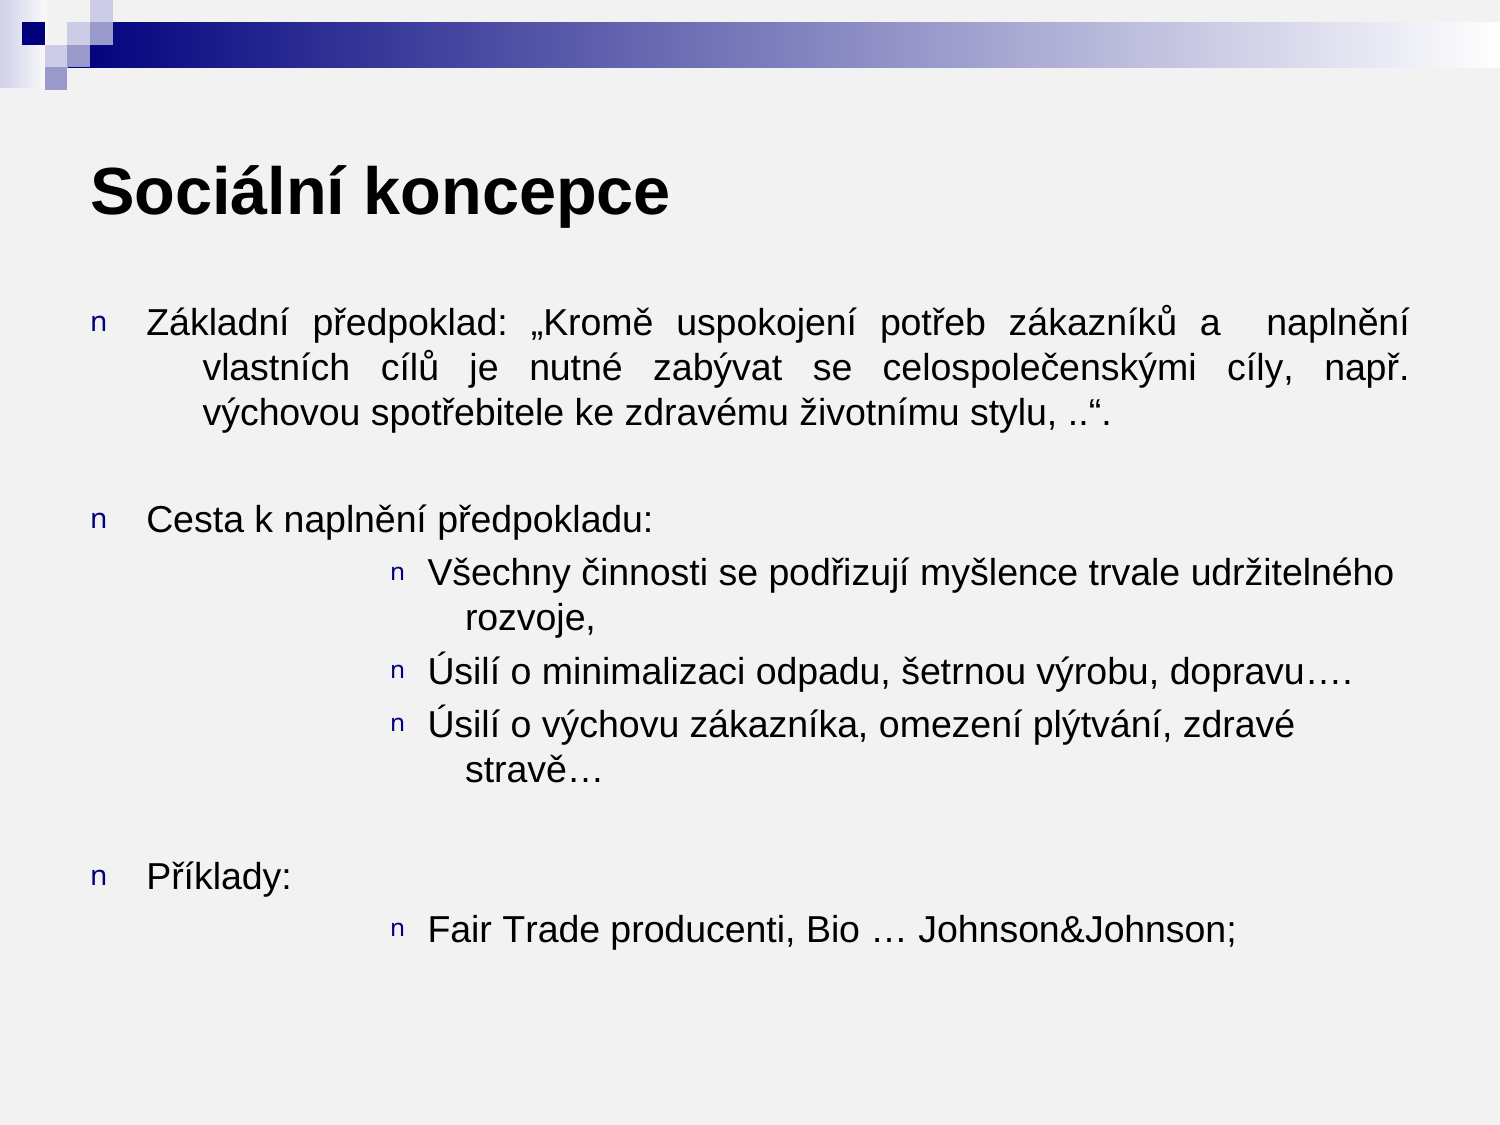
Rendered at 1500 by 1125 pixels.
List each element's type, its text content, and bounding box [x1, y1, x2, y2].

title Sociální koncepce [75, 75, 1426, 290]
list Základní předpoklad: „Kromě uspokojení potřeb zákazníků a naplnění vlastních cílů je nutné zabývat se celospolečenskými cíly, např. výchovou spotřebitele ke zdravému životnímu stylu, ..“. Cesta k naplnění předpokladu: Všechny činnosti se podřizují myšlence trvale udržitelného rozvoje, Úsilí o minimalizaci odpadu, šetrnou výrobu, dopravu…. Úsilí o výchovu zákazníka, omezení plýtvání, zdravé stravě… Příklady: Fair Trade producenti, Bio … Johnson&Johnson; [75, 290, 1426, 963]
